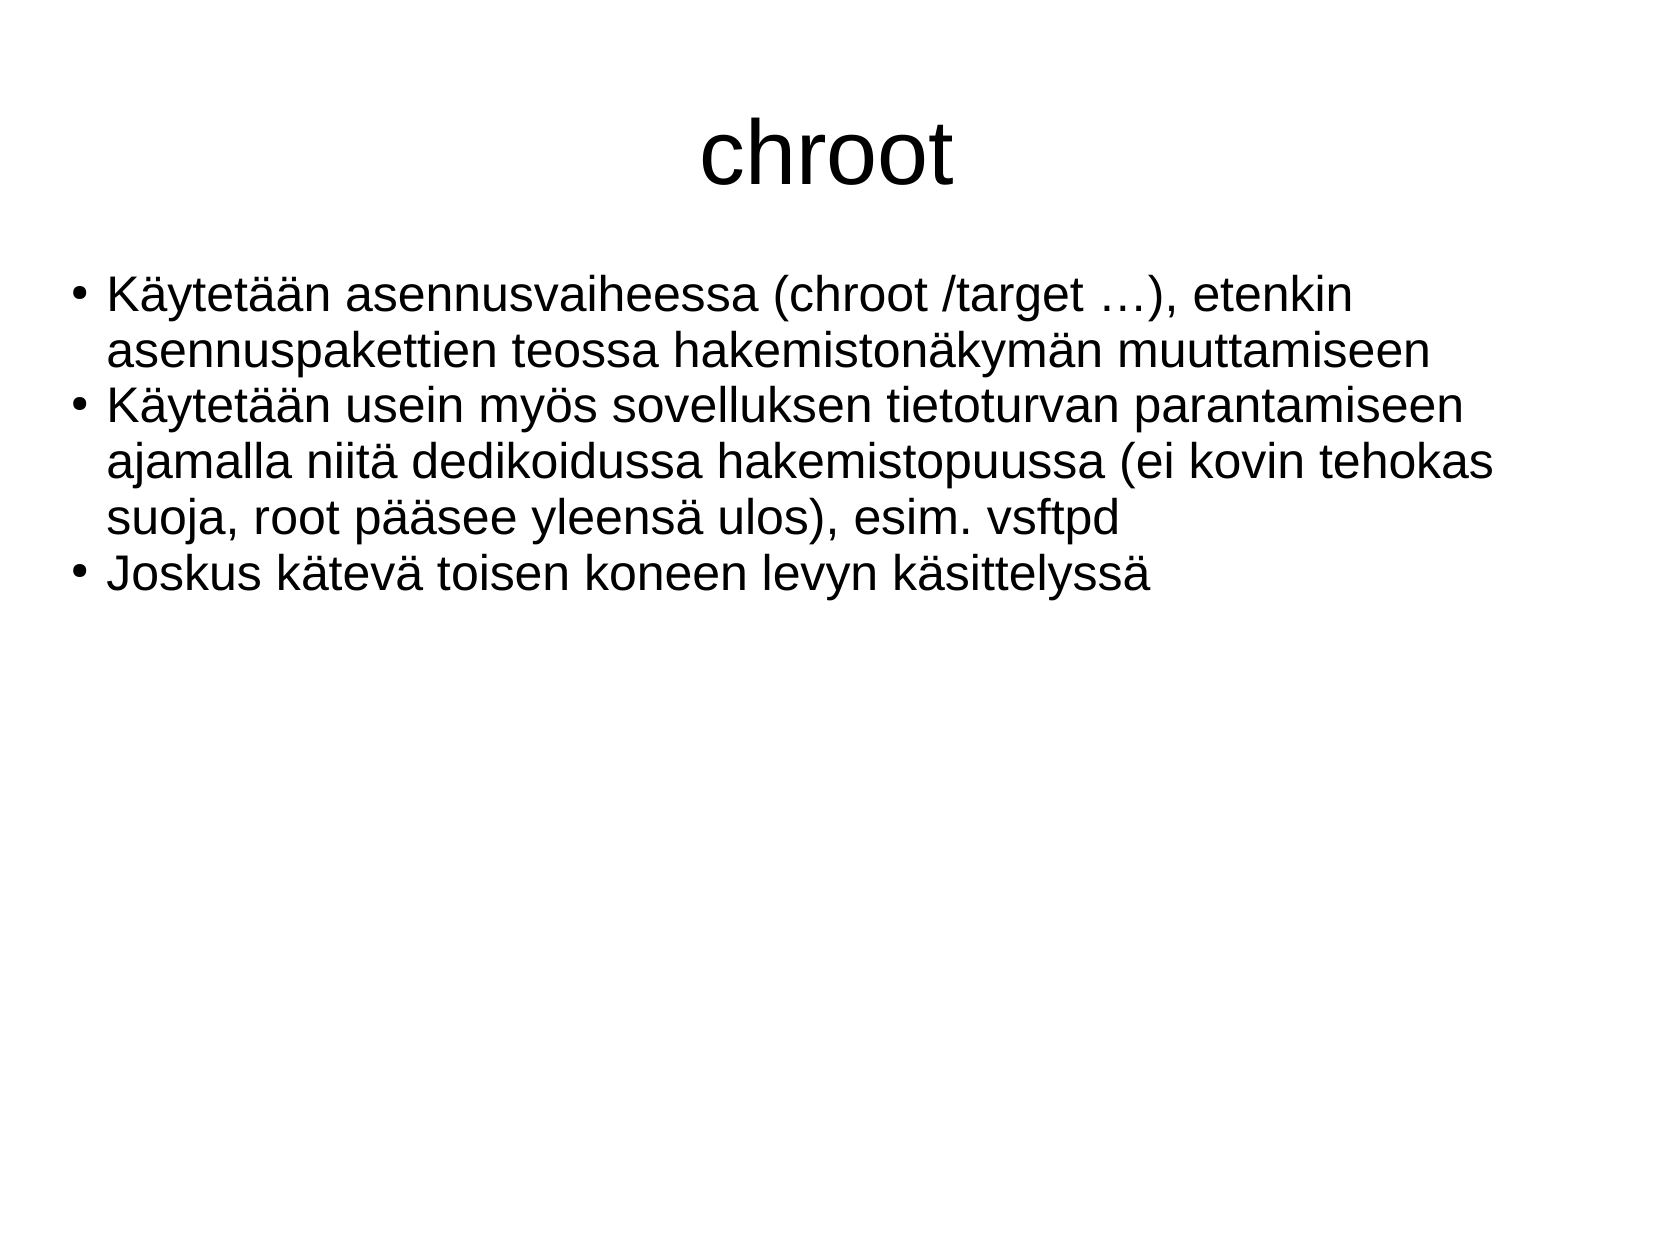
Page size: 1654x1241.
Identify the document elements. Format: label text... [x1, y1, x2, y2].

subtitle Käytetään asennusvaiheessa (chroot /target …), etenkin asennuspakettien teossa hakemistonäkymän muuttamiseen Käytetään usein myös sovelluksen tietoturvan parantamiseen ajamalla niitä dedikoidussa hakemistopuussa (ei kovin tehokas suoja, root pääsee yleensä ulos), esim. vsftpd Joskus kätevä toisen koneen levyn käsittelyssä [70, 216, 1560, 650]
title chroot [82, 49, 1571, 257]
